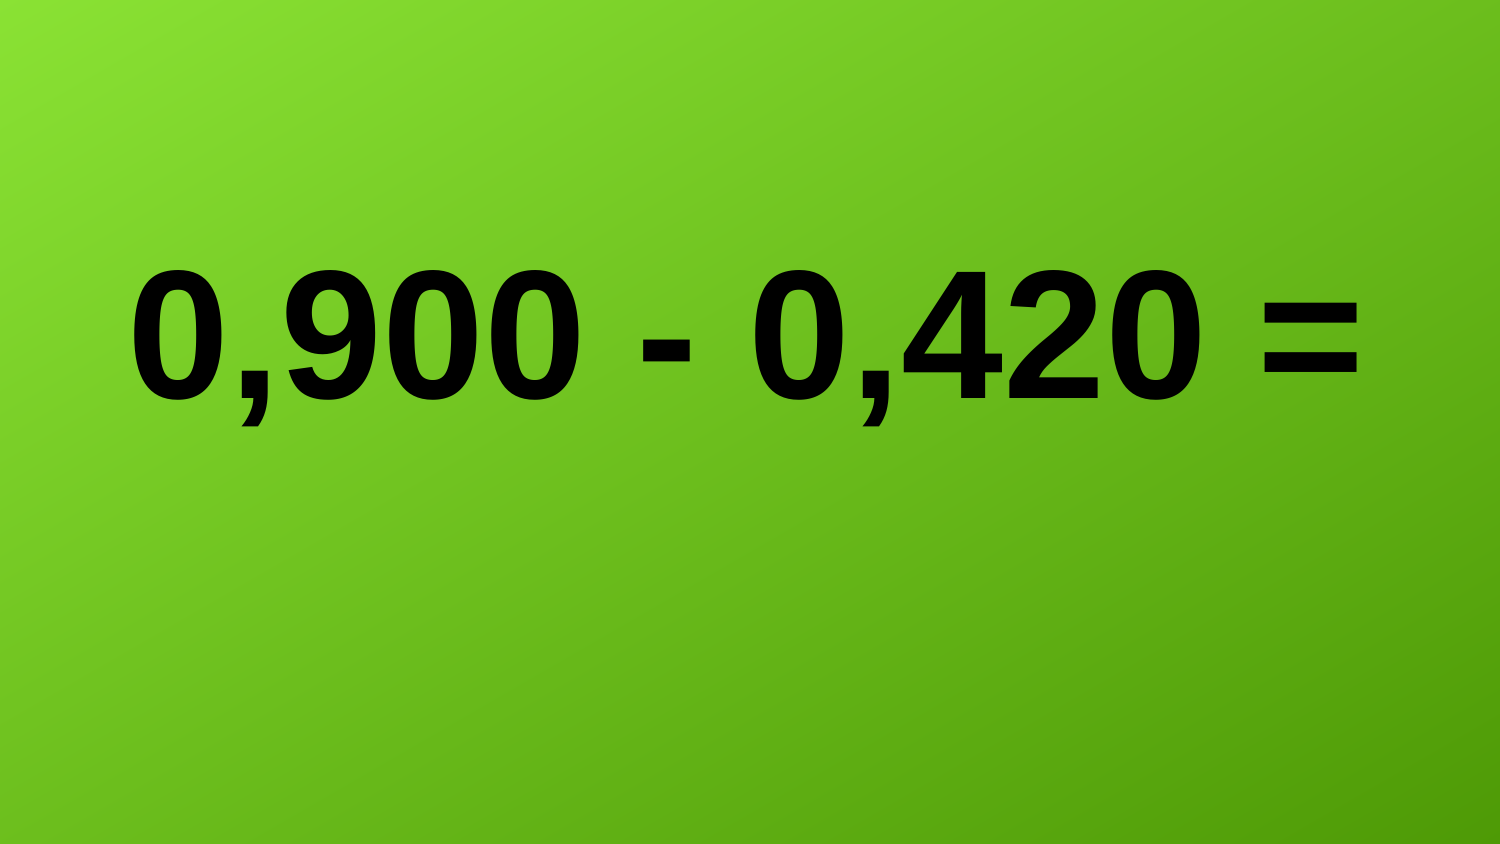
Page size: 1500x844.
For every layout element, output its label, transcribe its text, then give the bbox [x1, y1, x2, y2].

title 0,900 - 0,420 = [112, 259, 1388, 450]
